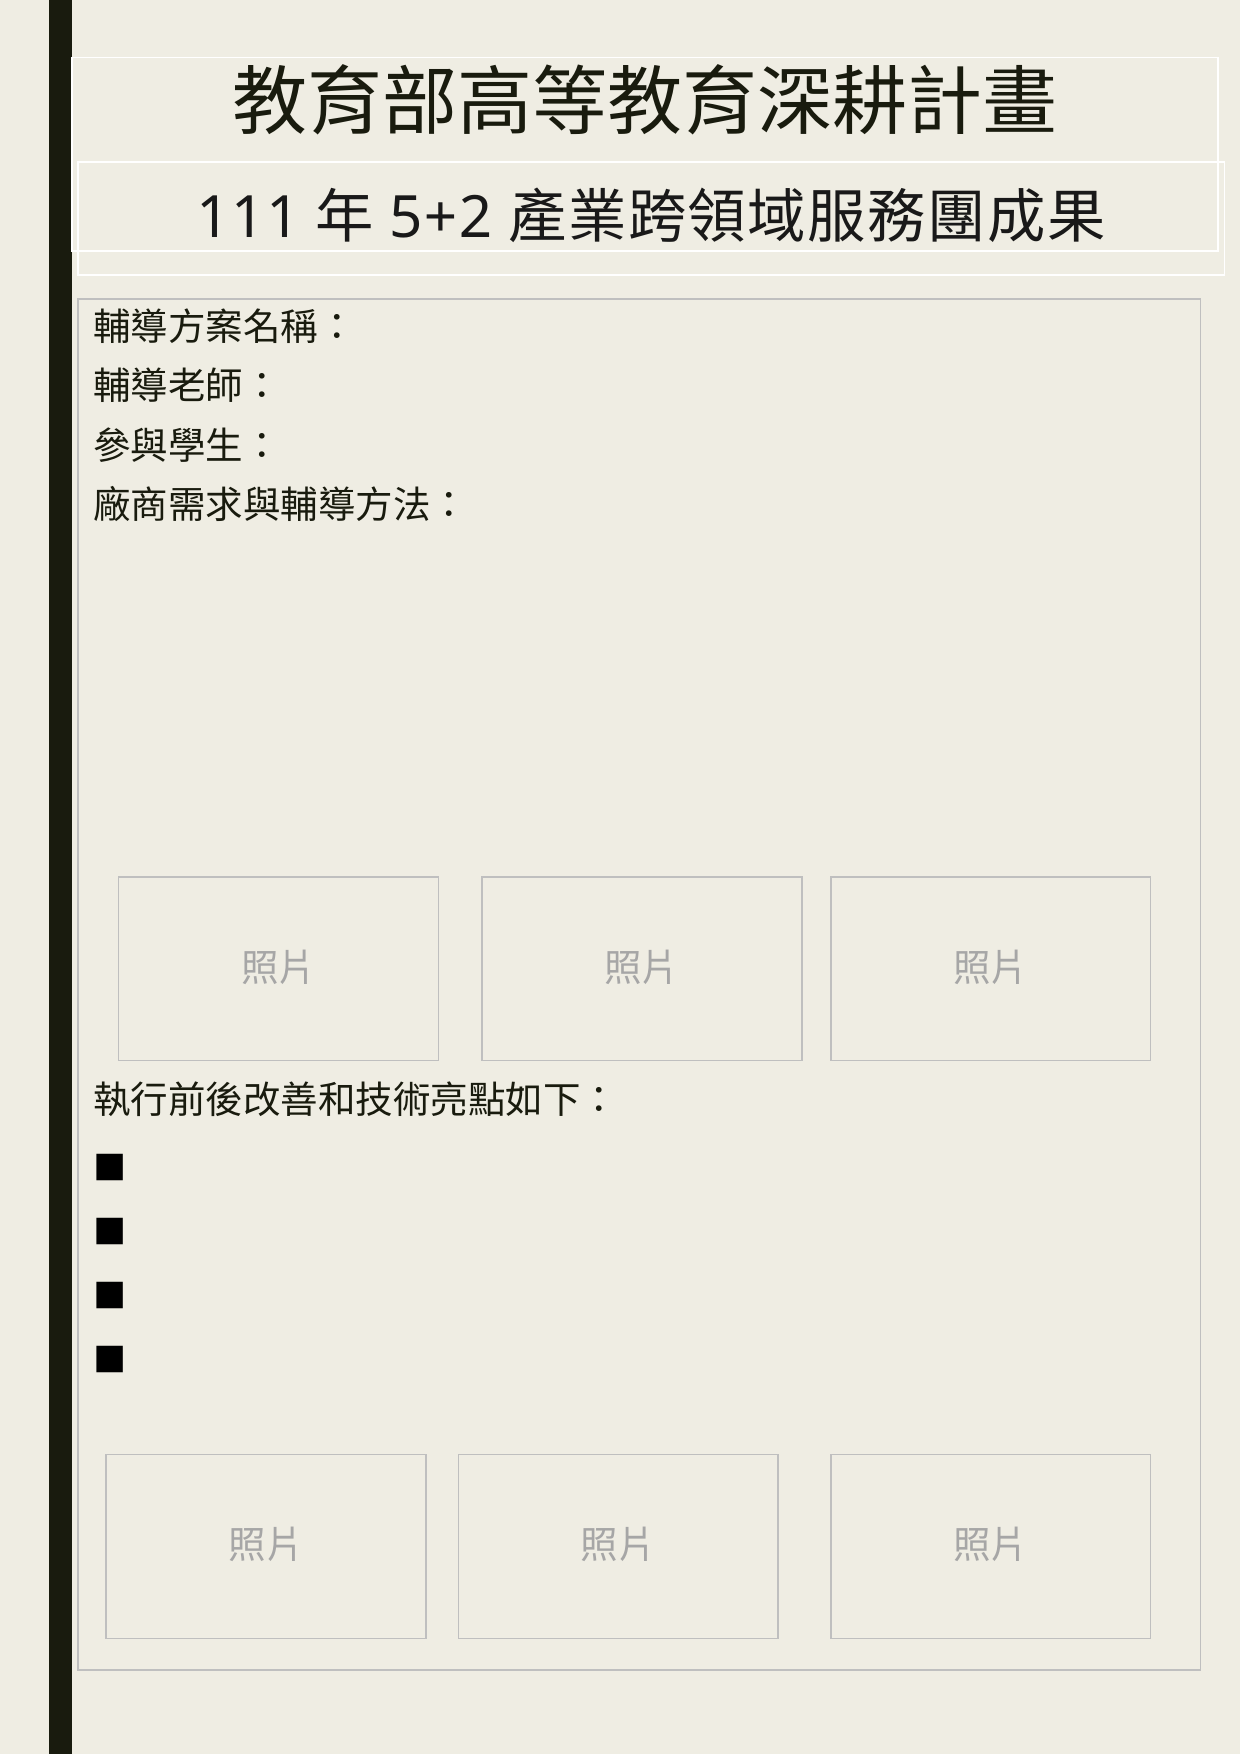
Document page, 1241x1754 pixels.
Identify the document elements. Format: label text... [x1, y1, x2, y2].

text_box 照片 [458, 1454, 779, 1639]
title 教育部高等教育深耕計畫 [71, 57, 1218, 251]
list 輔導方案名稱： 輔導老師： 參與學生： 廠商需求與輔導方法： 執行前後改善和技術亮點如下： [78, 299, 1201, 1671]
text_box 照片 [831, 876, 1151, 1061]
text_box 照片 [831, 1454, 1151, 1639]
text_box 111年5+2產業跨領域服務團成果 [78, 161, 1225, 276]
text_box 照片 [118, 876, 439, 1061]
text_box 照片 [106, 1454, 426, 1639]
text_box 照片 [482, 876, 802, 1061]
